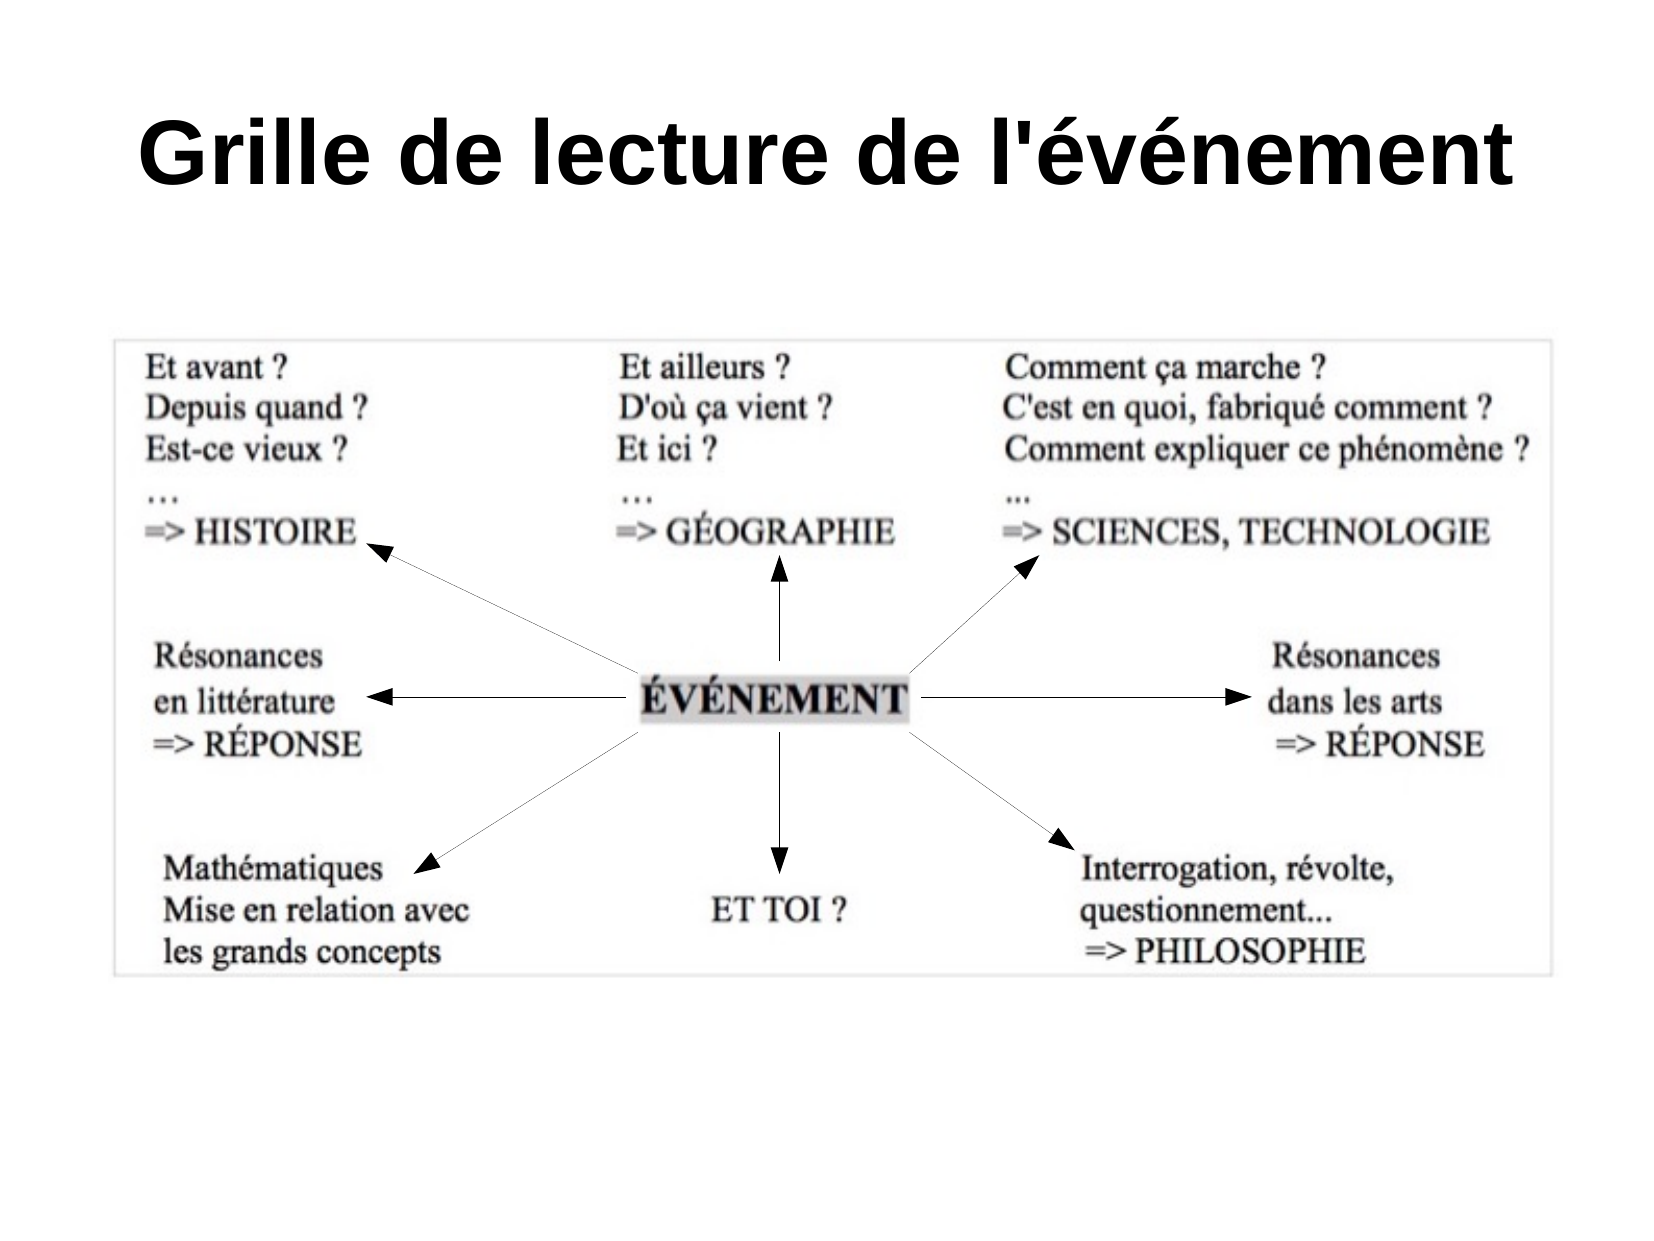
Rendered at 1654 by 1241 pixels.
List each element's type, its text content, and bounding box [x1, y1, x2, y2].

picture [108, 327, 1567, 984]
title Grille de lecture de l'événement [82, 49, 1571, 257]
